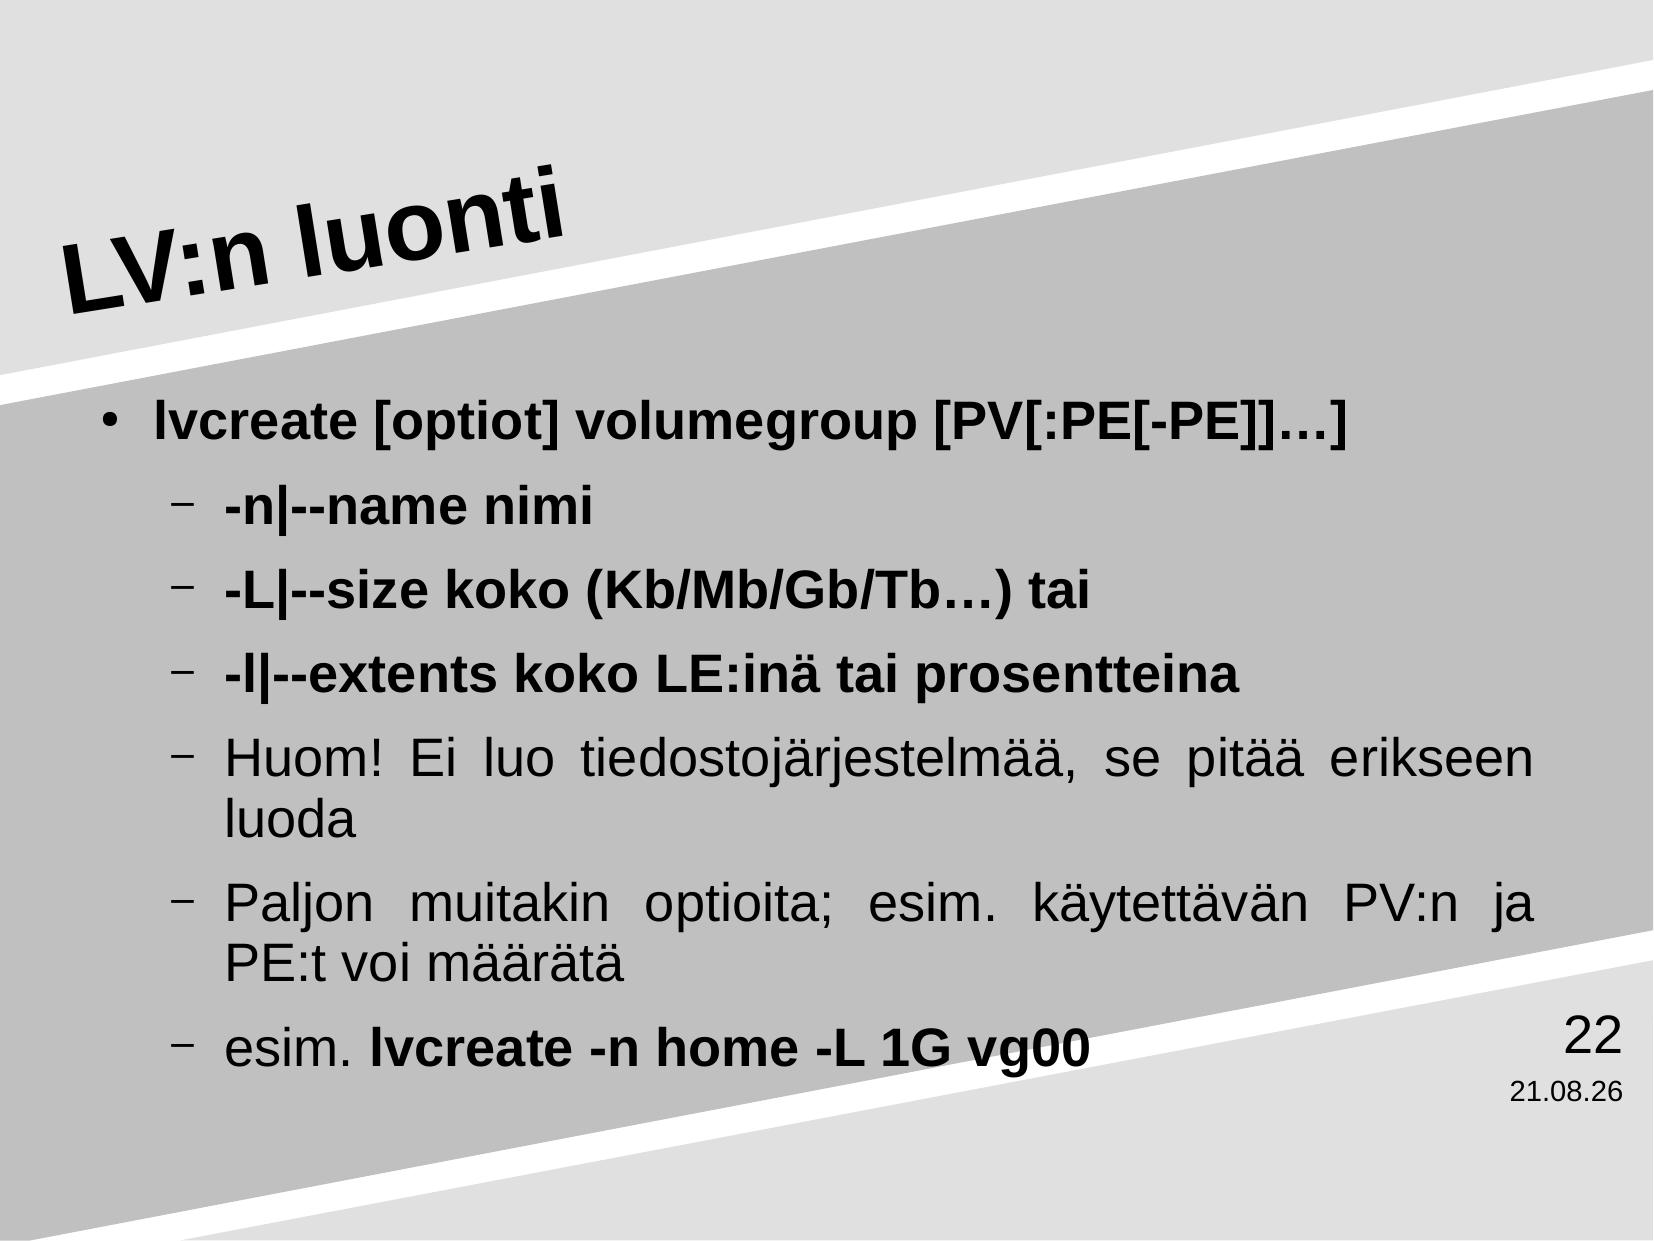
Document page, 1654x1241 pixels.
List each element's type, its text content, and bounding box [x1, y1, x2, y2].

title LV:n luonti [45, 0, 1567, 391]
list lvcreate [optiot] volumegroup [PV[:PE[-PE]]…] -n|--name nimi -L|--size koko (Kb/Mb/Gb/Tb…) tai -l|--extents koko LE:inä tai prosentteina Huom! Ei luo tiedostojärjestelmää, se pitää erikseen luoda Paljon muitakin optioita; esim. käytettävän PV:n ja PE:t voi määrätä esim. lvcreate -n home -L 1G vg00 [82, 390, 1538, 1111]
